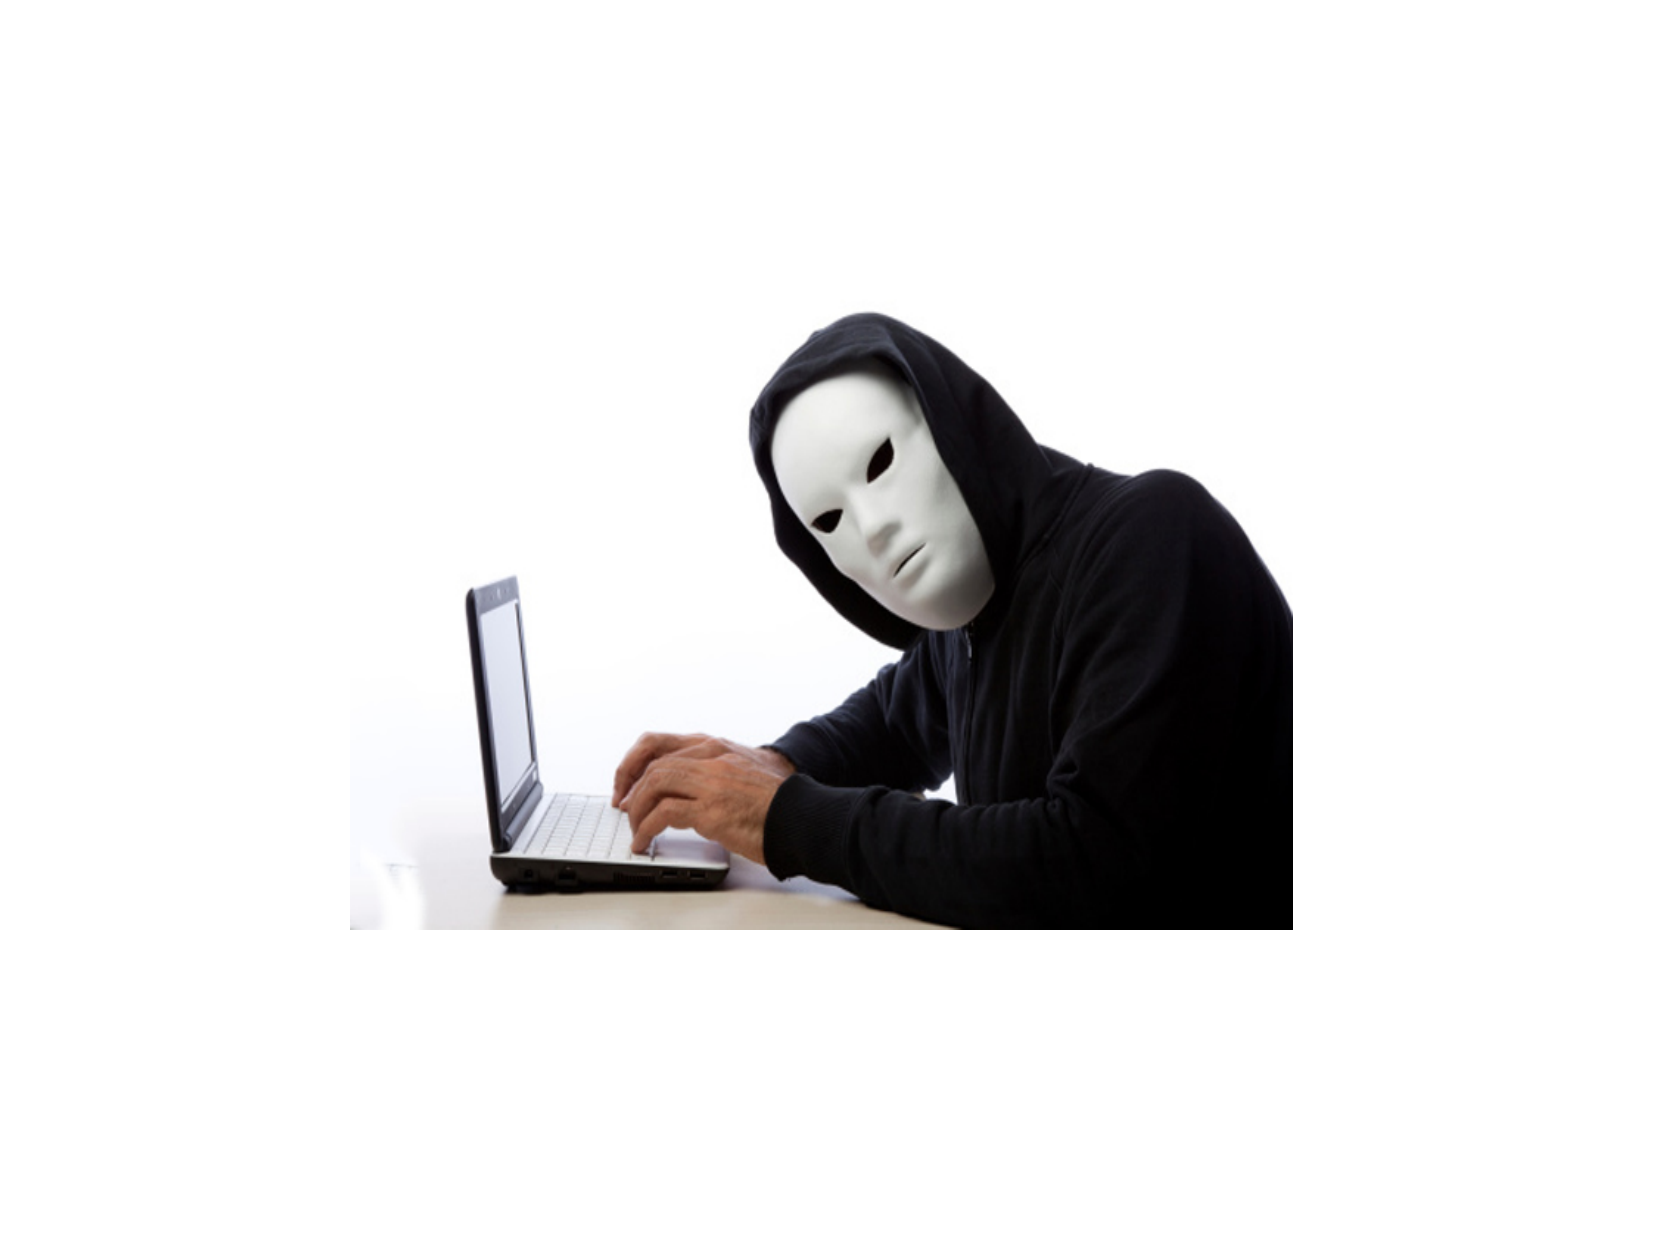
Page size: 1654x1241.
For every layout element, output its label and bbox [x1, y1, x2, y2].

picture [350, 260, 1293, 931]
